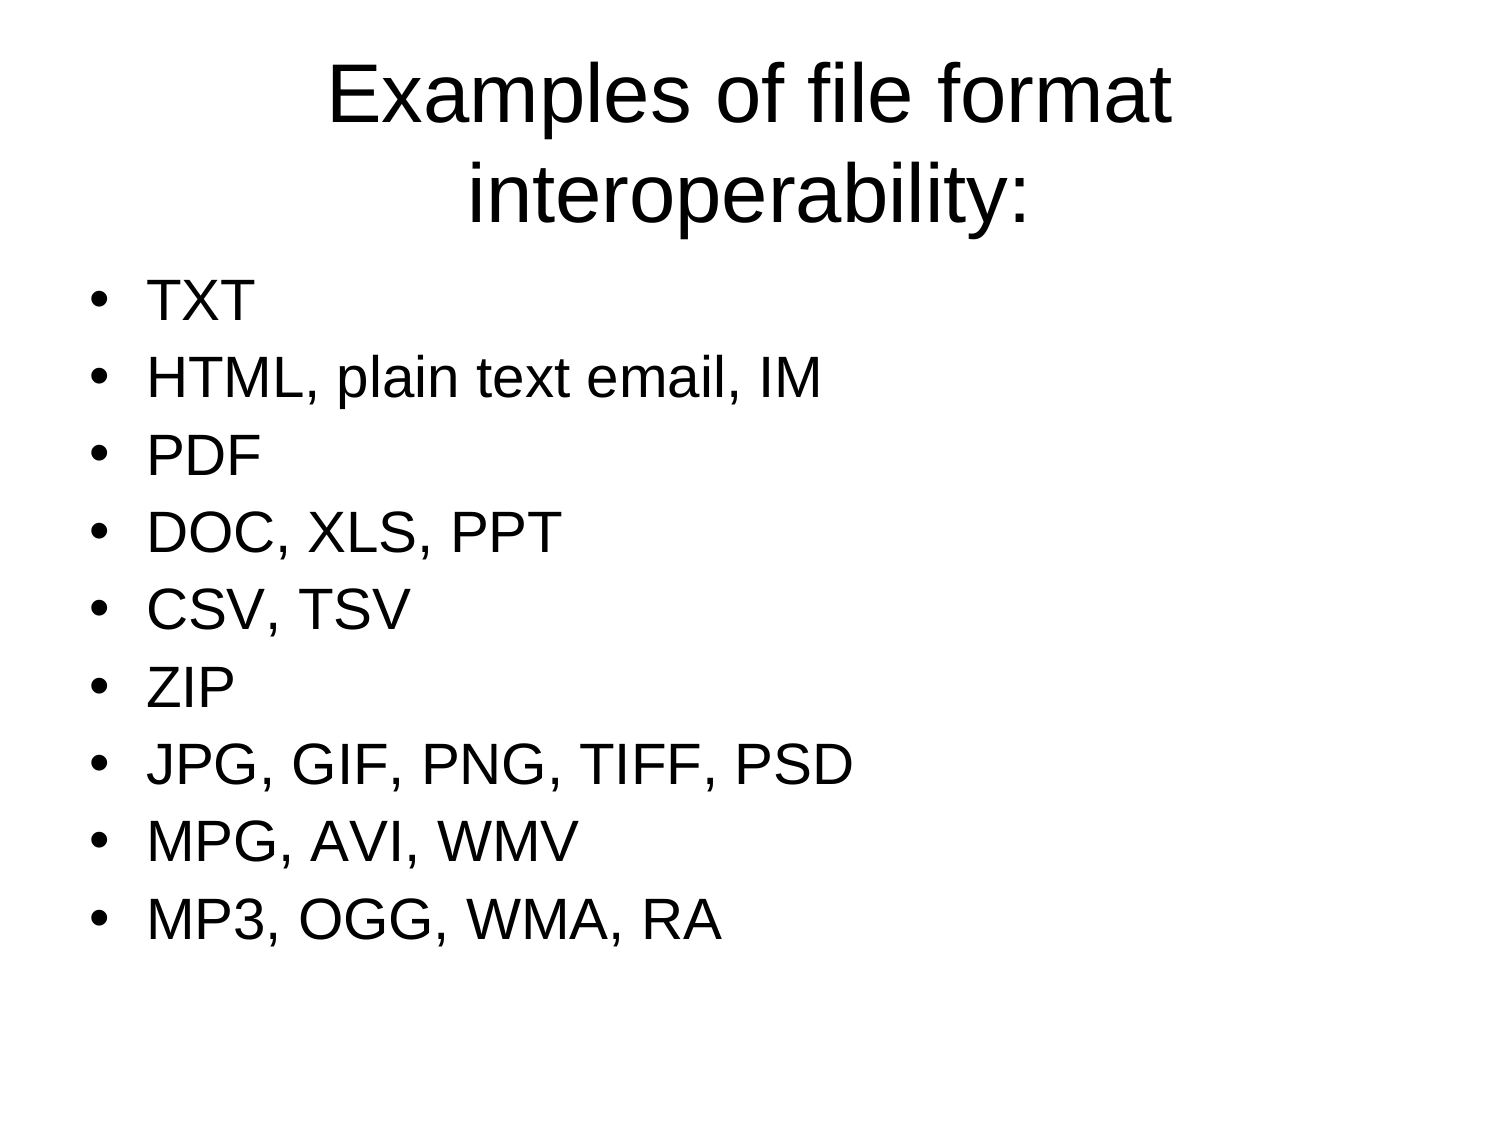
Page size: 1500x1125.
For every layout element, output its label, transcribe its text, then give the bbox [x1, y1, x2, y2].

title Examples of file format interoperability: [75, 31, 1426, 247]
list TXT HTML, plain text email, IM PDF DOC, XLS, PPT CSV, TSV ZIP JPG, GIF, PNG, TIFF, PSD MPG, AVI, WMV MP3, OGG, WMA, RA [75, 262, 1426, 1041]
